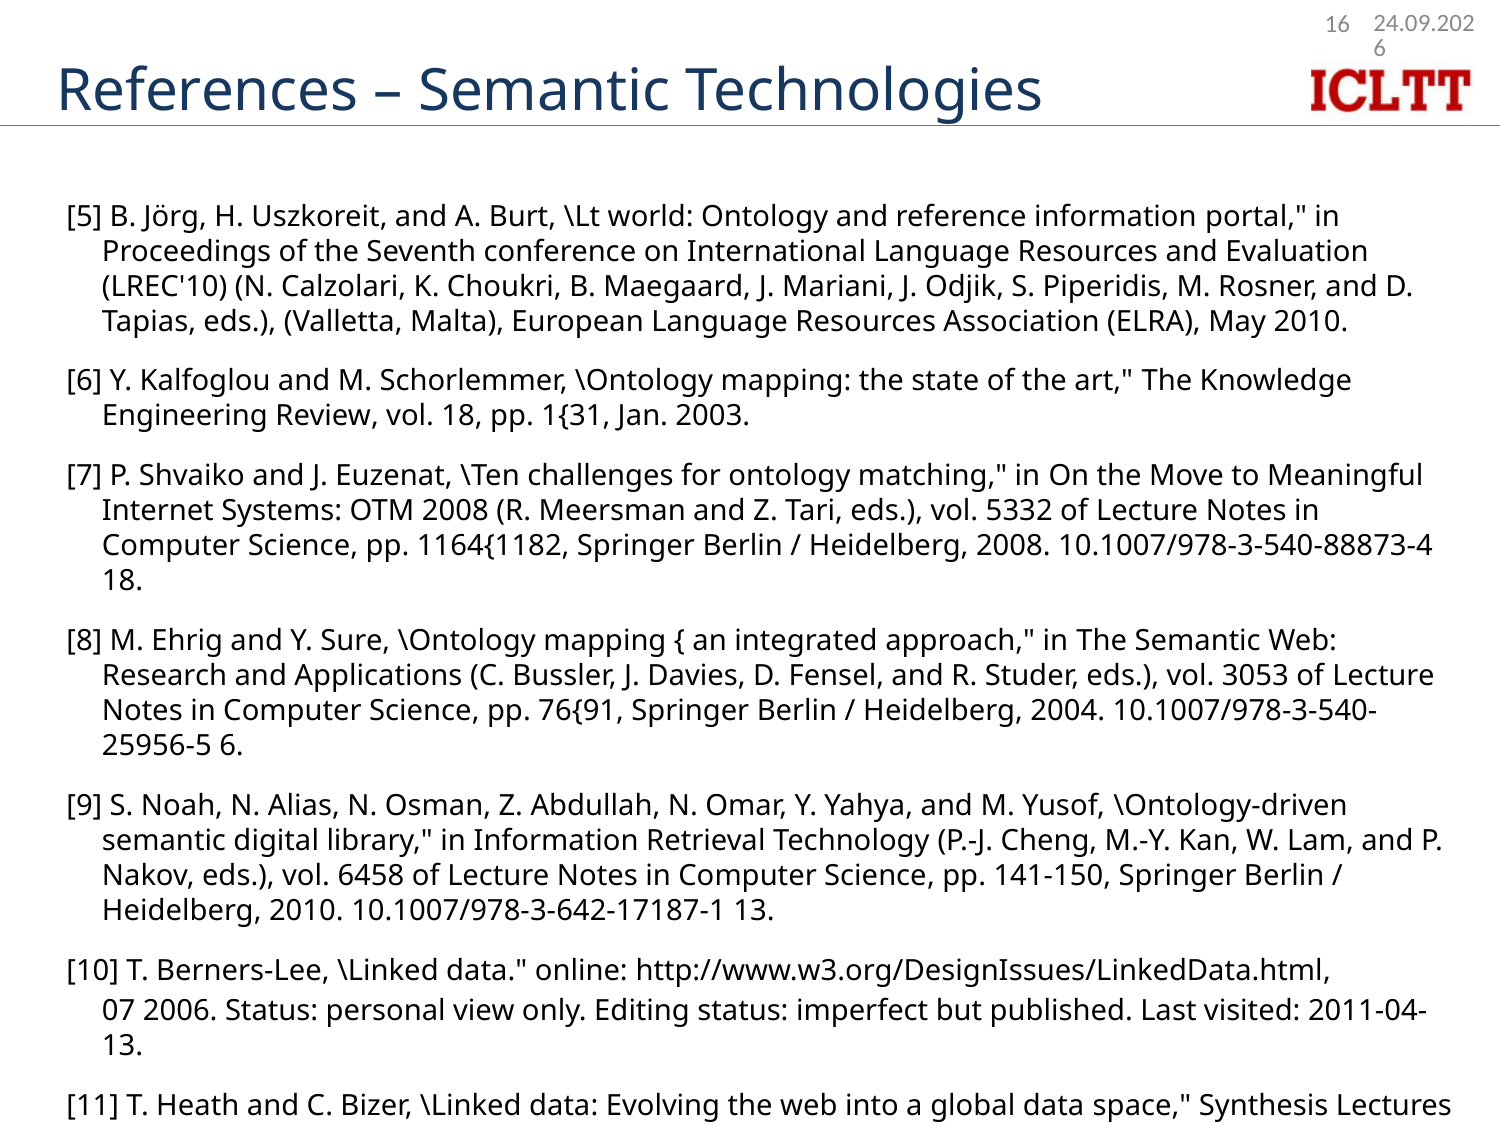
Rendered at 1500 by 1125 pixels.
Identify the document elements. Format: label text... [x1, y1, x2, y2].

title References – Semantic Technologies [41, 45, 1426, 126]
list [5] B. Jörg, H. Uszkoreit, and A. Burt, \Lt world: Ontology and reference information portal," in Proceedings of the Seventh conference on International Language Resources and Evaluation (LREC'10) (N. Calzolari, K. Choukri, B. Maegaard, J. Mariani, J. Odjik, S. Piperidis, M. Rosner, and D. Tapias, eds.), (Valletta, Malta), European Language Resources Association (ELRA), May 2010. [6] Y. Kalfoglou and M. Schorlemmer, \Ontology mapping: the state of the art," The Knowledge Engineering Review, vol. 18, pp. 1{31, Jan. 2003. [7] P. Shvaiko and J. Euzenat, \Ten challenges for ontology matching," in On the Move to Meaningful Internet Systems: OTM 2008 (R. Meersman and Z. Tari, eds.), vol. 5332 of Lecture Notes in Computer Science, pp. 1164{1182, Springer Berlin / Heidelberg, 2008. 10.1007/978-3-540-88873-4 18. [8] M. Ehrig and Y. Sure, \Ontology mapping { an integrated approach," in The Semantic Web: Research and Applications (C. Bussler, J. Davies, D. Fensel, and R. Studer, eds.), vol. 3053 of Lecture Notes in Computer Science, pp. 76{91, Springer Berlin / Heidelberg, 2004. 10.1007/978-3-540-25956-5 6. [9] S. Noah, N. Alias, N. Osman, Z. Abdullah, N. Omar, Y. Yahya, and M. Yusof, \Ontology-driven semantic digital library," in Information Retrieval Technology (P.-J. Cheng, M.-Y. Kan, W. Lam, and P. Nakov, eds.), vol. 6458 of Lecture Notes in Computer Science, pp. 141-150, Springer Berlin / Heidelberg, 2010. 10.1007/978-3-642-17187-1 13. [10] T. Berners-Lee, \Linked data." online: http://www.w3.org/DesignIssues/LinkedData.html, 07 2006. Status: personal view only. Editing status: imperfect but published. Last visited: 2011-04-13. [11] T. Heath and C. Bizer, \Linked data: Evolving the web into a global data space," Synthesis Lectures on the Semantic Web: Theory and Technology, vol. 1, pp. 1-136, Feb 2011. [51, 189, 1477, 1125]
picture [1426, 61, 1475, 121]
